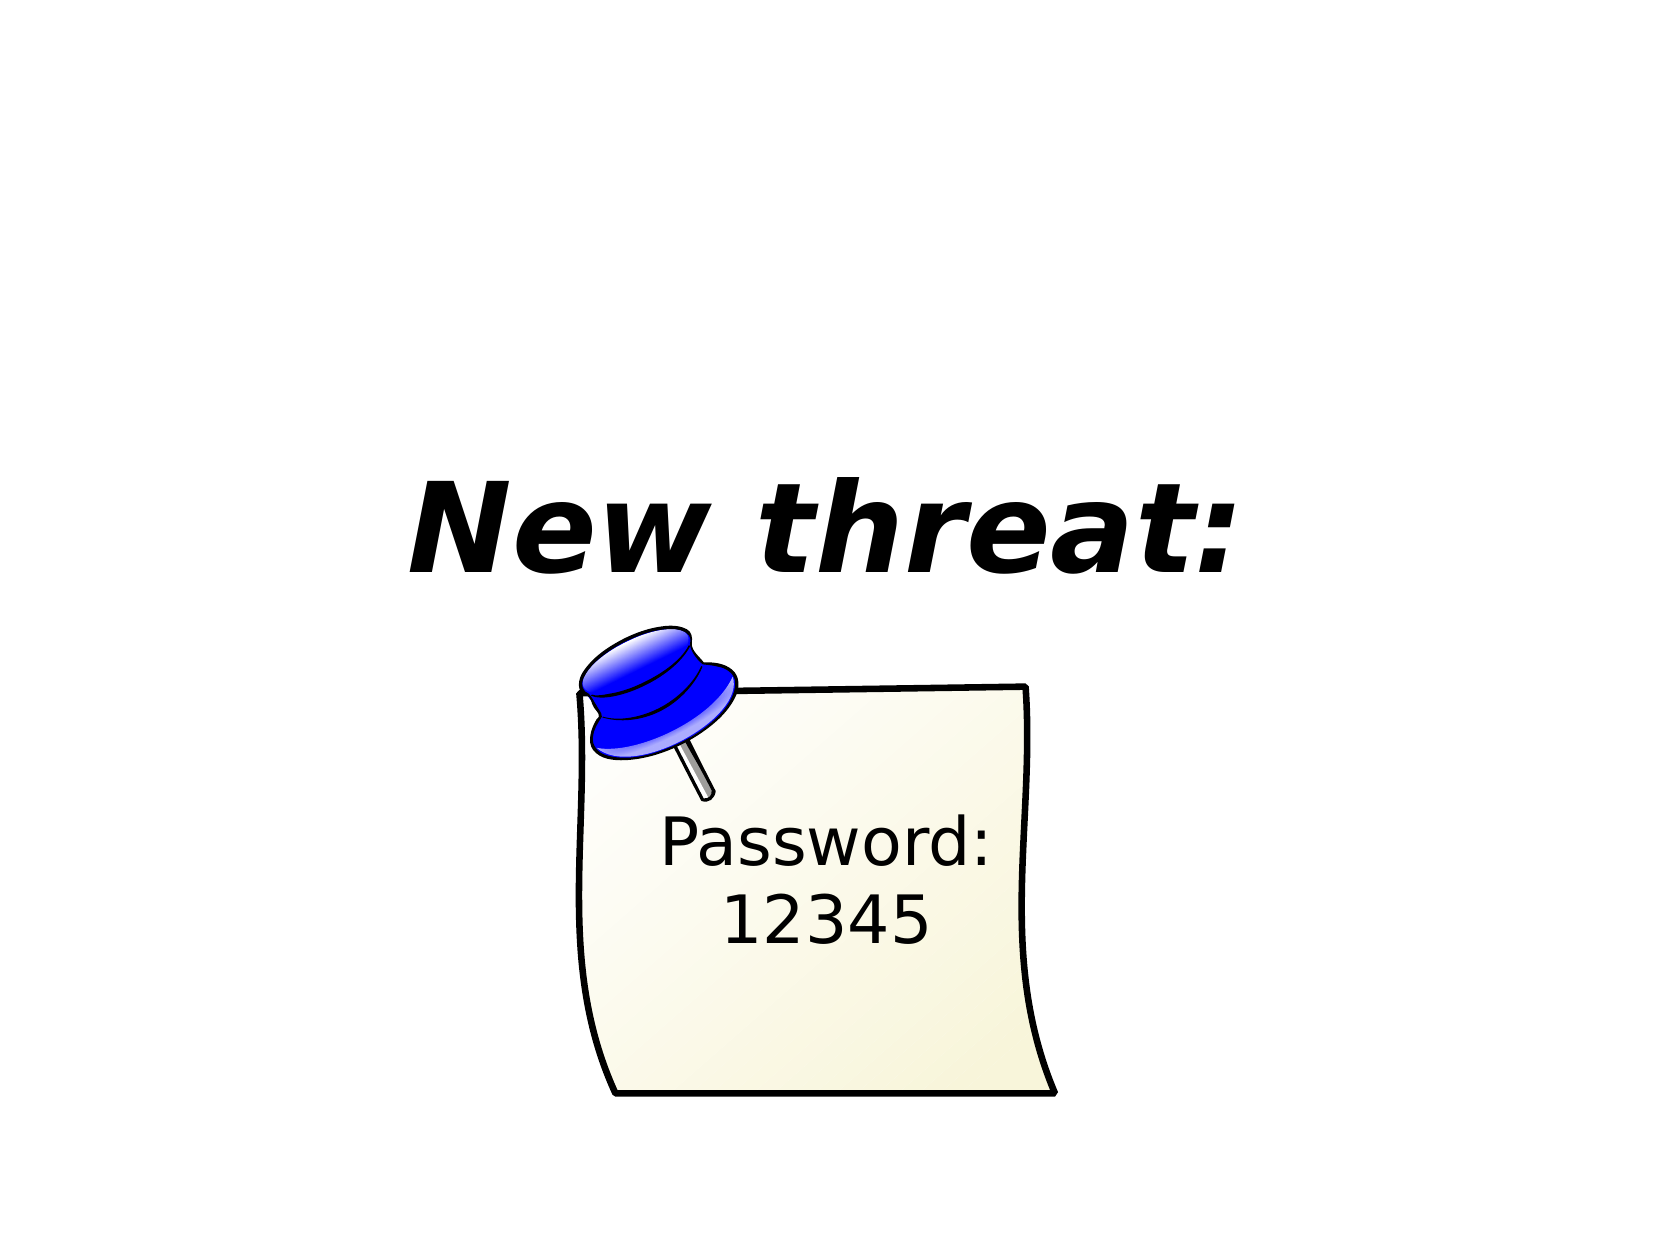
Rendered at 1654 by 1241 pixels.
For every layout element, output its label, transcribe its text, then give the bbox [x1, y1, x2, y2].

picture [545, 600, 1108, 1163]
subtitle New threat: [82, 49, 1571, 1010]
